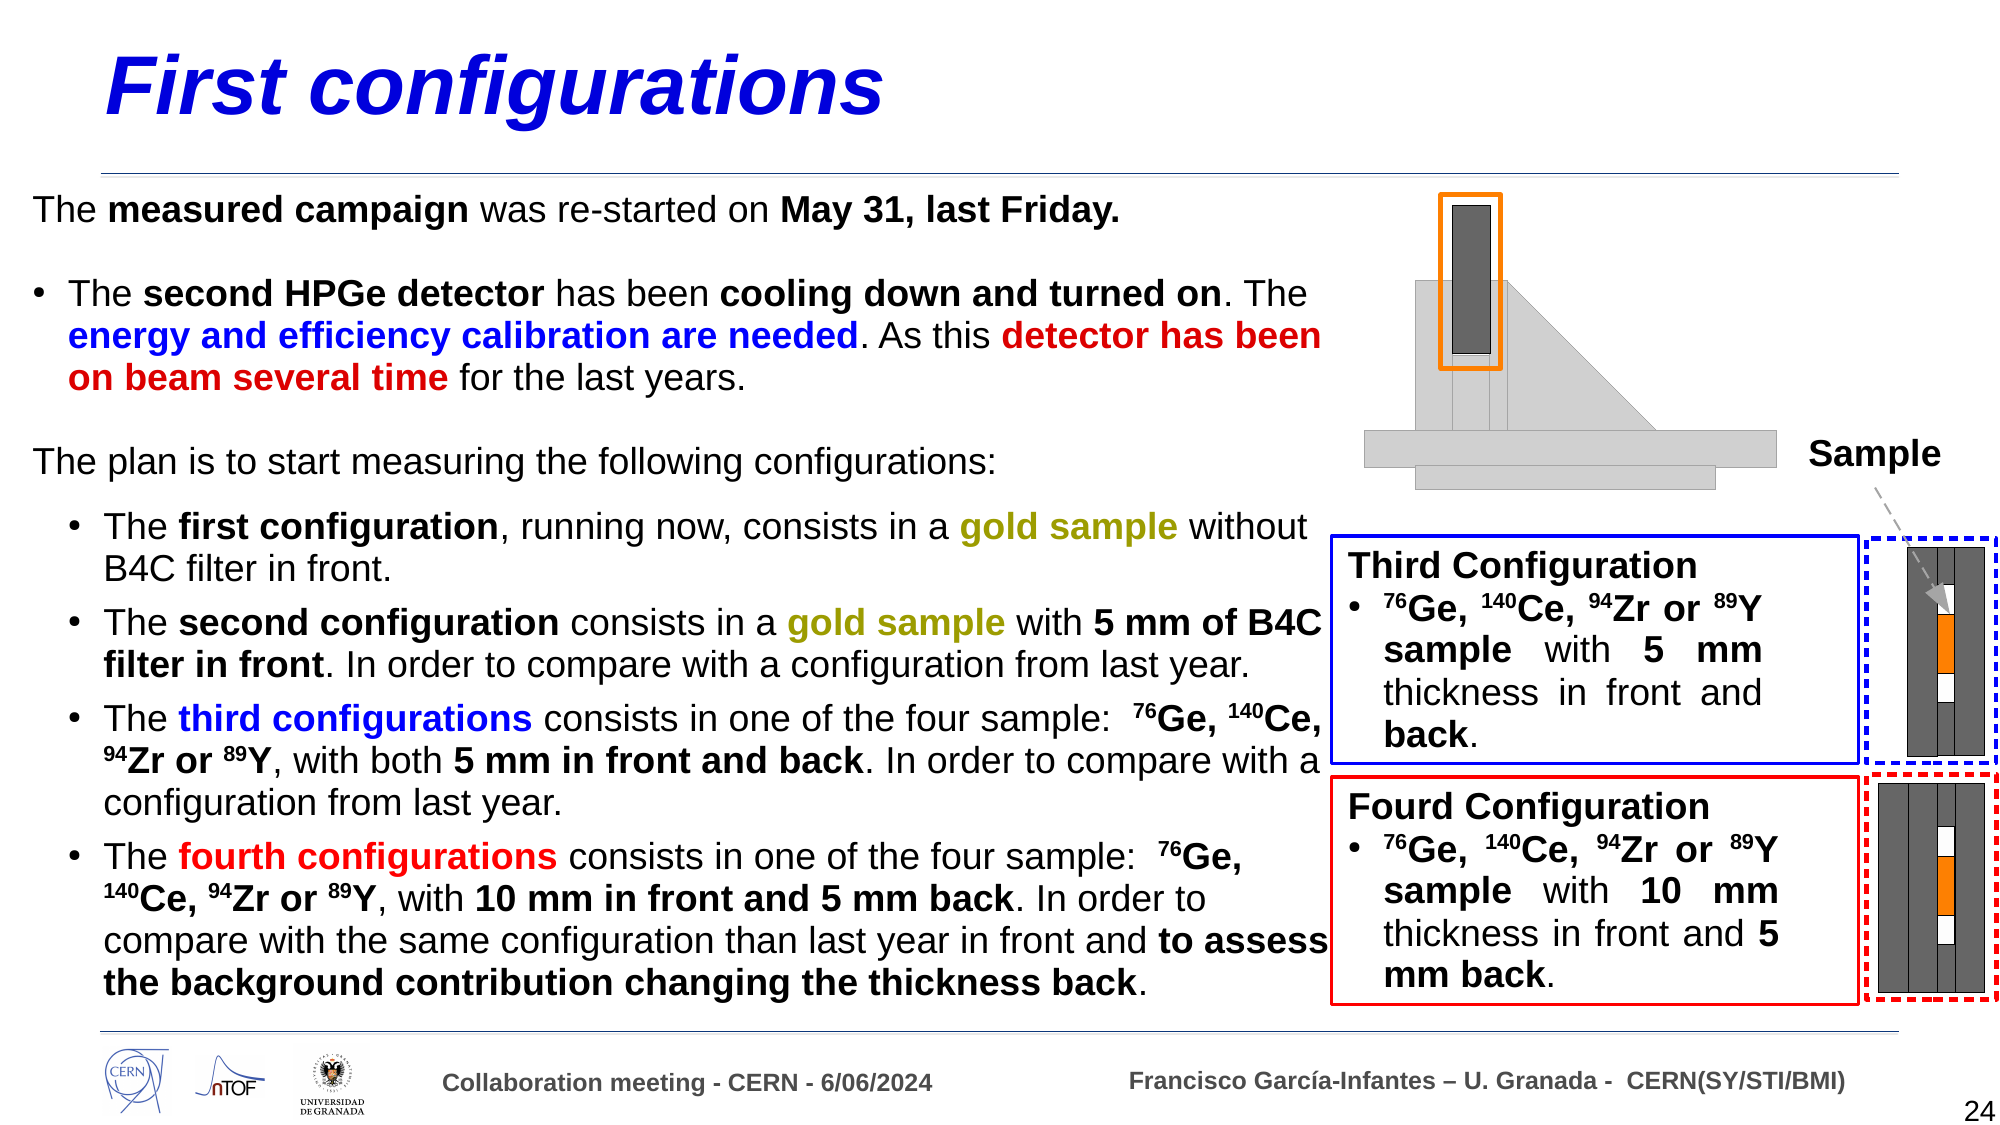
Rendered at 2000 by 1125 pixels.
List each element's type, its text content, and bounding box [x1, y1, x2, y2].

text_box Sample [1793, 424, 1957, 482]
picture [293, 1043, 370, 1120]
text_box [1866, 538, 1997, 763]
text_box [1866, 774, 1997, 1000]
text_box [1364, 194, 1777, 490]
picture [195, 1055, 265, 1098]
text_box 24 [1948, 1079, 2000, 1125]
picture [102, 1046, 172, 1116]
text_box The measured campaign was re-started on May 31, last Friday. The second HPGe detector has been cooling down and turned on. The energy and efficiency calibration are needed. As this detector has been on beam several time for the last years. The plan is to start measuring the following configurations: The first configuration, running now, consists in a gold sample without B4C filter in front. The second configuration consists in a gold sample with 5 mm of B4C filter in front. In order to compare with a configuration from last year. The third configurations consists in one of the four sample: 76Ge, 140Ce, 94Zr or 89Y, with both 5 mm in front and back. In order to compare with a configuration from last year. The fourth configurations consists in one of the four sample: 76Ge, 140Ce, 94Zr or 89Y, with 10 mm in front and 5 mm back. In order to compare with the same configuration than last year in front and to assess the background contribution changing the thickness back. [17, 178, 1351, 1013]
text_box First configurations [90, 31, 944, 140]
text_box Fourd Configuration 76Ge, 140Ce, 94Zr or 89Y sample with 10 mm thickness in front and 5 mm back. [1331, 777, 1859, 1005]
text_box Collaboration meeting - CERN - 6/06/2024 [400, 1040, 976, 1125]
text_box Francisco García-Infantes – U. Granada - CERN(SY/STI/BMI) [1100, 1040, 1876, 1122]
text_box Third Configuration 76Ge, 140Ce, 94Zr or 89Y sample with 5 mm thickness in front and back. [1331, 536, 1859, 764]
